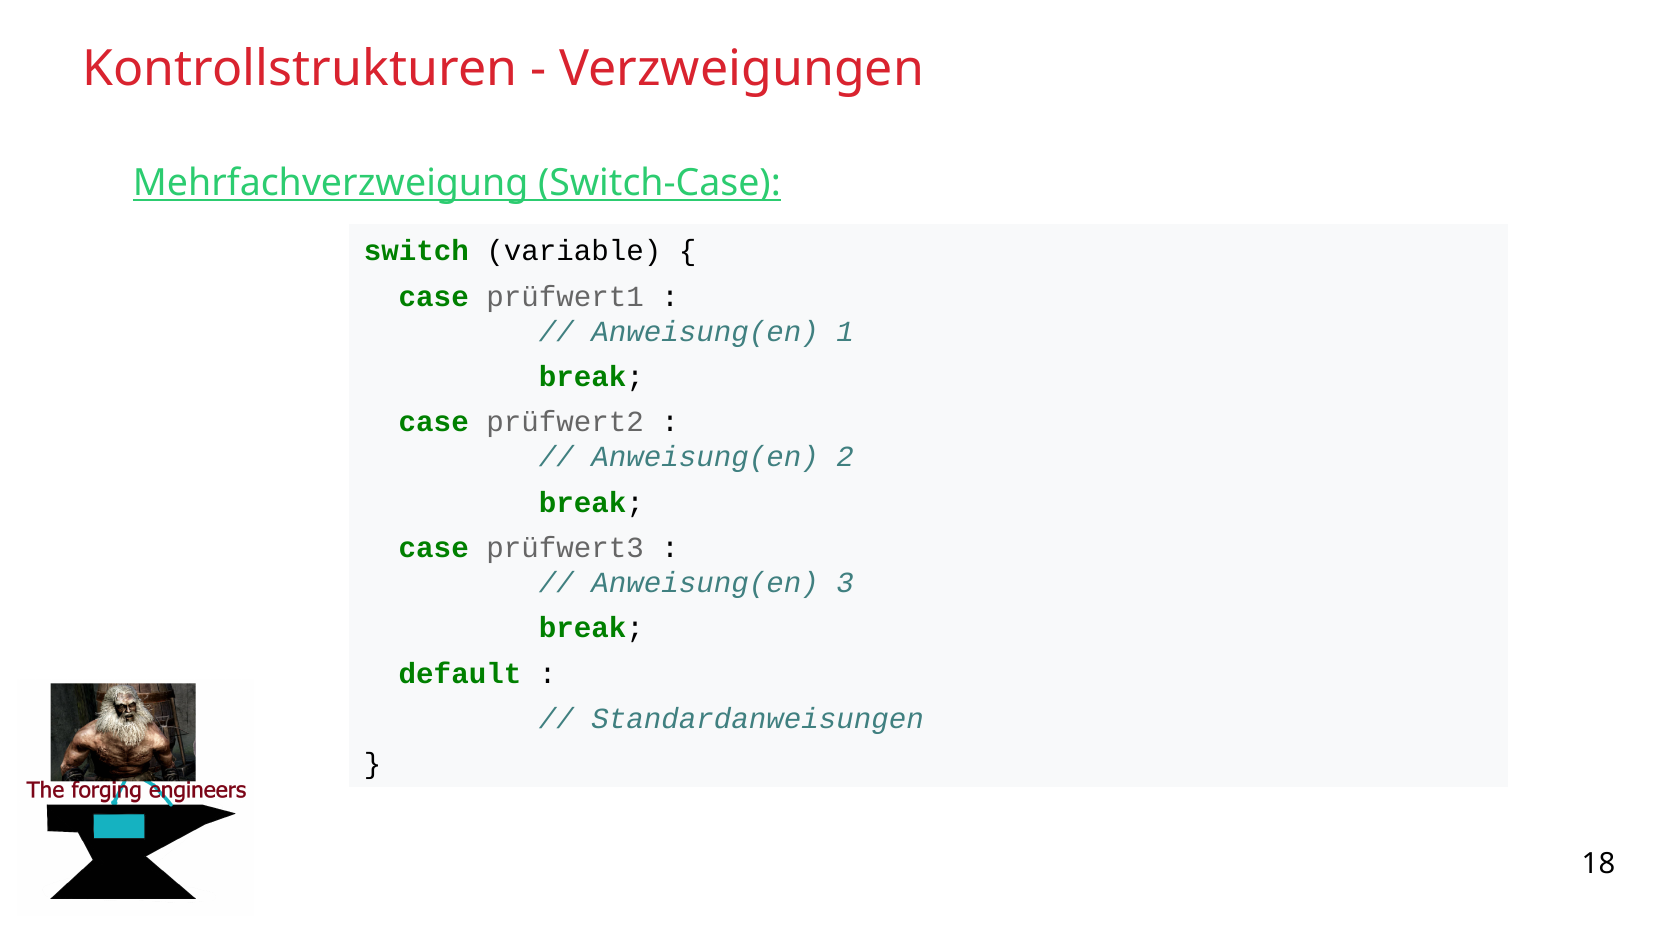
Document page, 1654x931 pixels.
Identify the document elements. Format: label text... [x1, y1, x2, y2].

picture [17, 679, 254, 916]
title Kontrollstrukturen - Verzweigungen [82, 37, 1571, 95]
text_box switch (variable) { case prüfwert1 : // Anweisung(en) 1 break; case prüfwert2 : // Anweisung(en) 2 break; case prüfwert3 : // Anweisung(en) 3 break; default : // Standardanweisungen } [349, 224, 1508, 787]
text_box Mehrfachverzweigung (Switch-Case): [118, 148, 778, 208]
